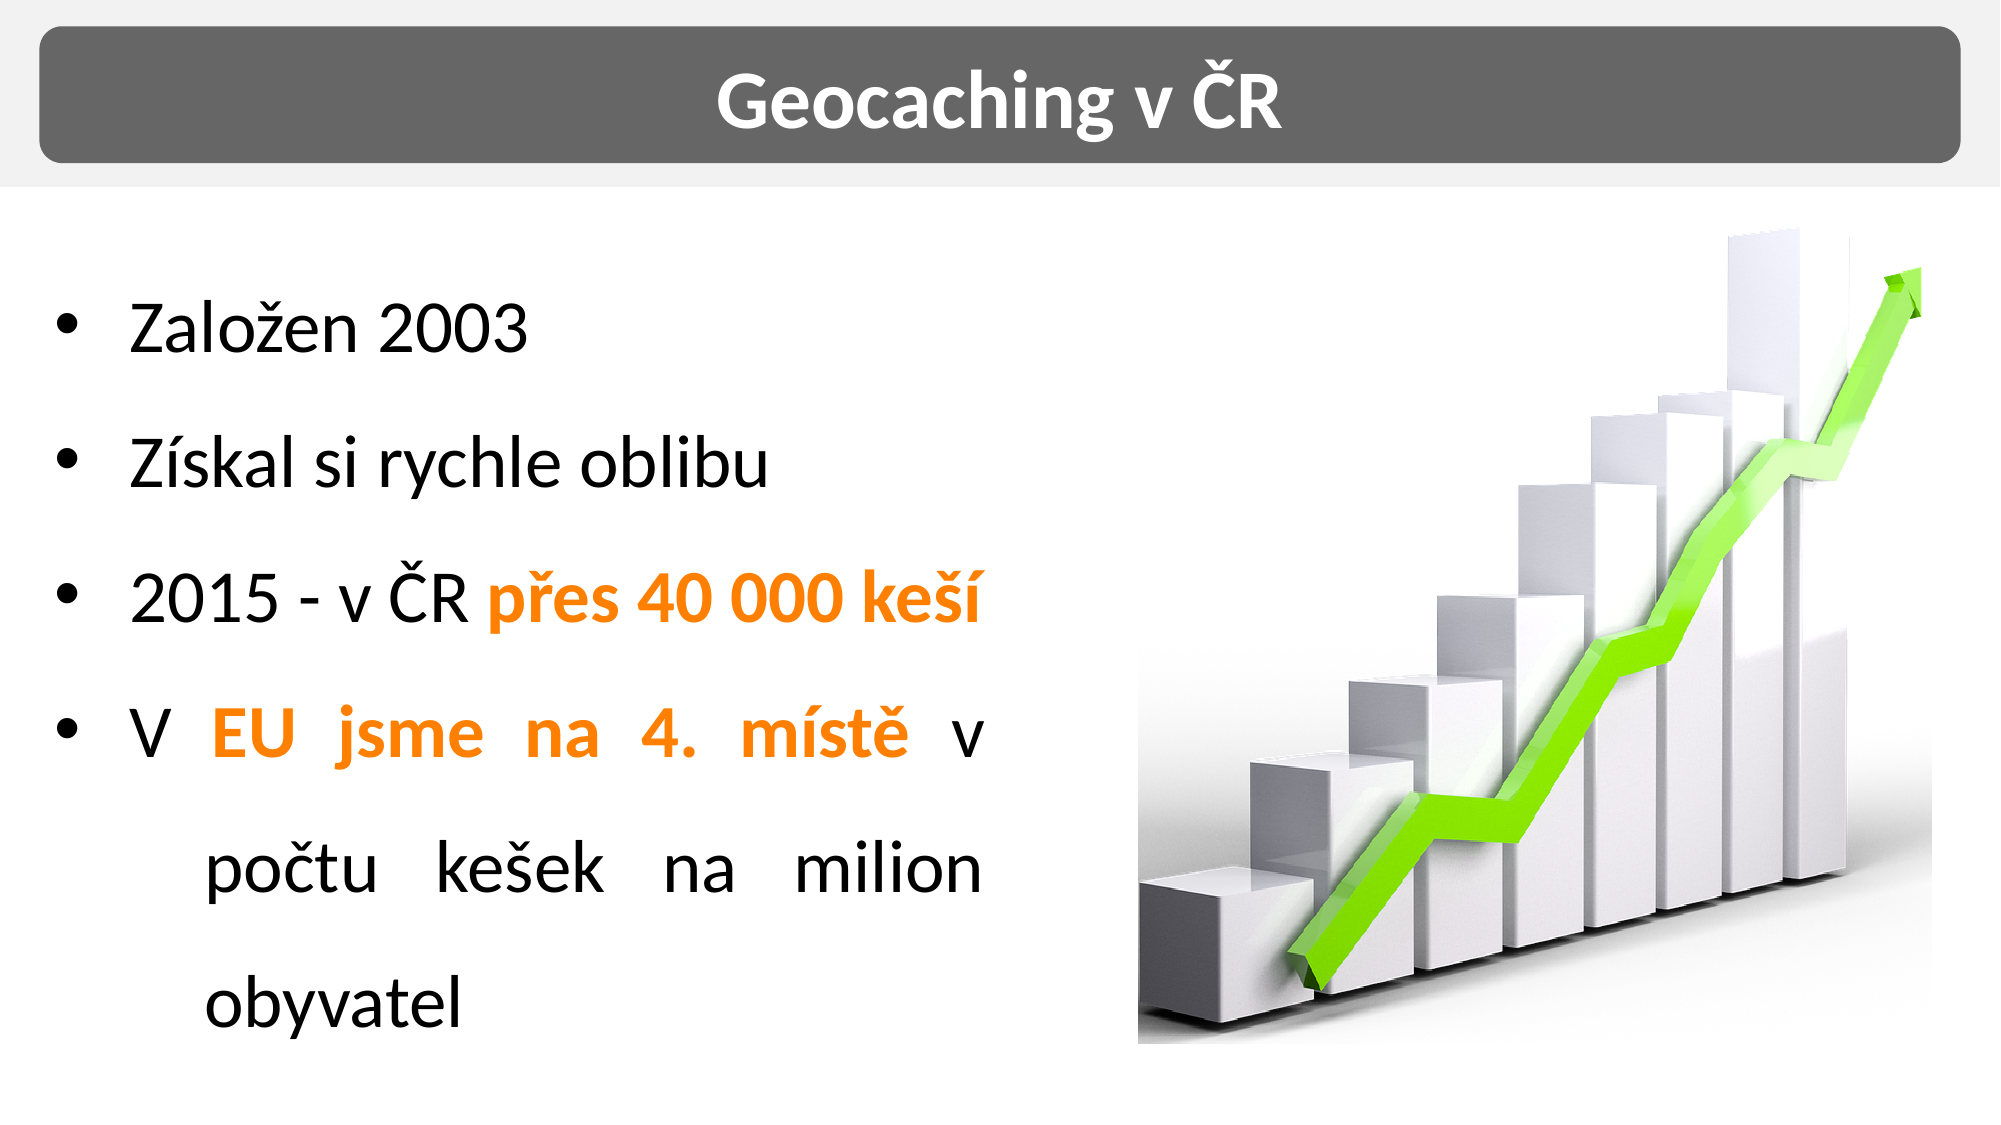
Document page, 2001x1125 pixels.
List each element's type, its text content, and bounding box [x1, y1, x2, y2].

text_box Geocaching v ČR [39, 26, 1961, 164]
picture [1138, 224, 1932, 1044]
text_box [0, 0, 2000, 187]
text_box Založen 2003 Získal si rychle oblibu 2015 - v ČR přes 40 000 keší V EU jsme na 4. místě v počtu kešek na milion obyvatel [39, 225, 1000, 1050]
